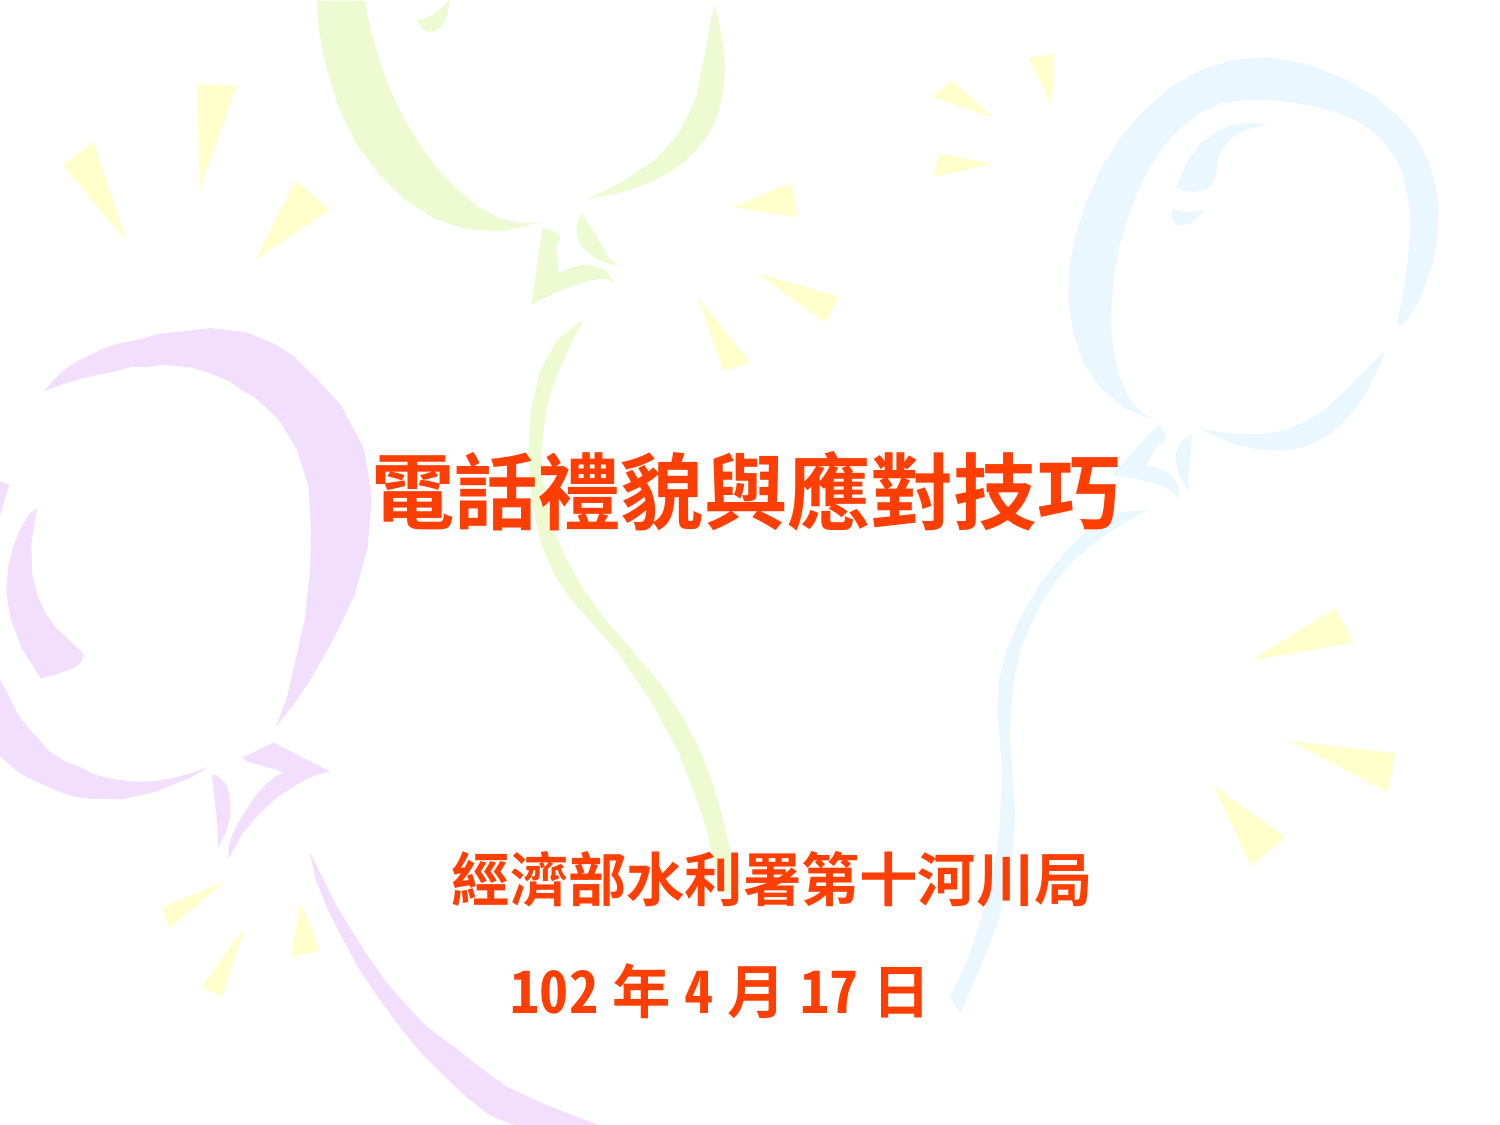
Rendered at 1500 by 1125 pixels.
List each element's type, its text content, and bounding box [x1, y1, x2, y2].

text_box 經濟部水利署第十河川局 102年4月17日 [218, 810, 1223, 978]
text_box 電話禮貌與應對技巧 [64, 432, 1428, 549]
